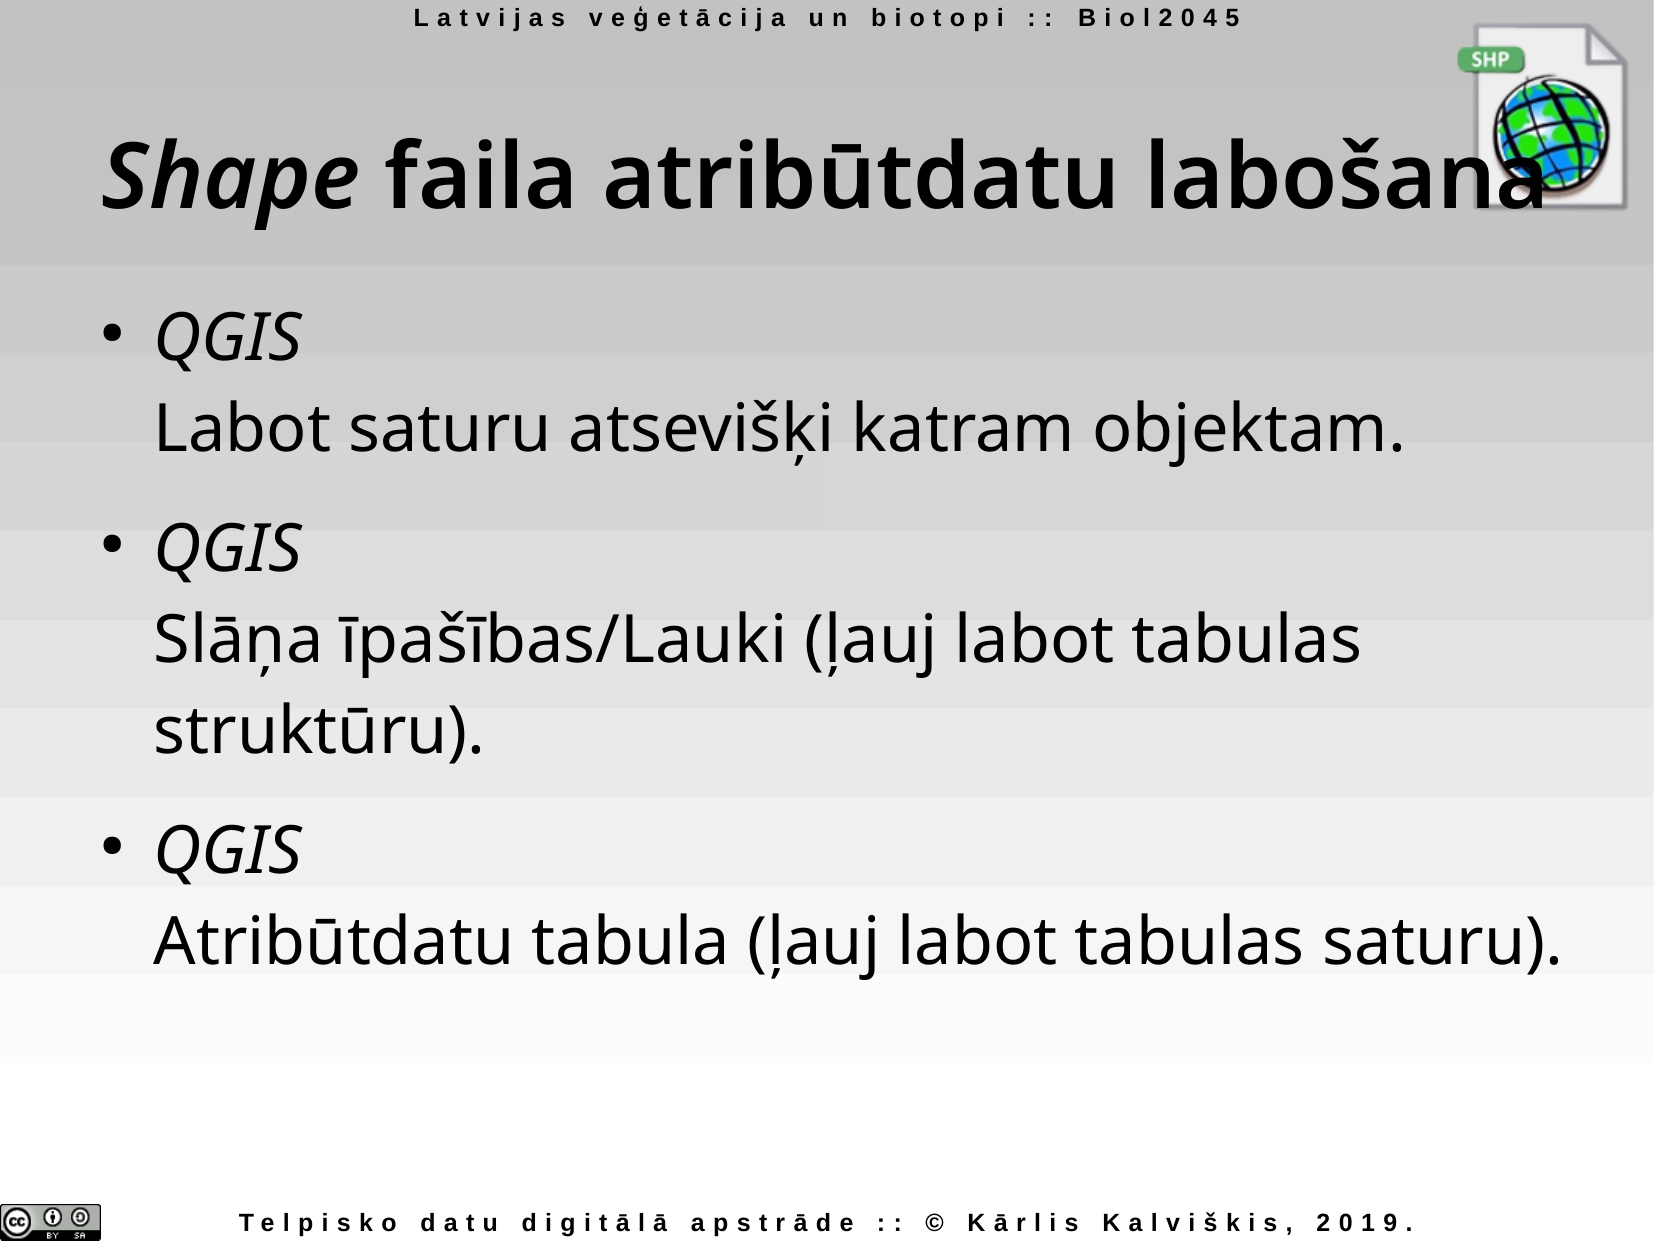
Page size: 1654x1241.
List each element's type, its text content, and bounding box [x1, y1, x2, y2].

list QGIS Labot saturu atsevišķi katram objektam. QGIS Slāņa īpašības/Lauki (ļauj labot tabulas struktūru). QGIS Atribūtdatu tabula (ļauj labot tabulas saturu). [82, 289, 1571, 1102]
picture [0, 0, 1654, 1241]
title Shape faila atribūtdatu labošana [29, 56, 1625, 289]
